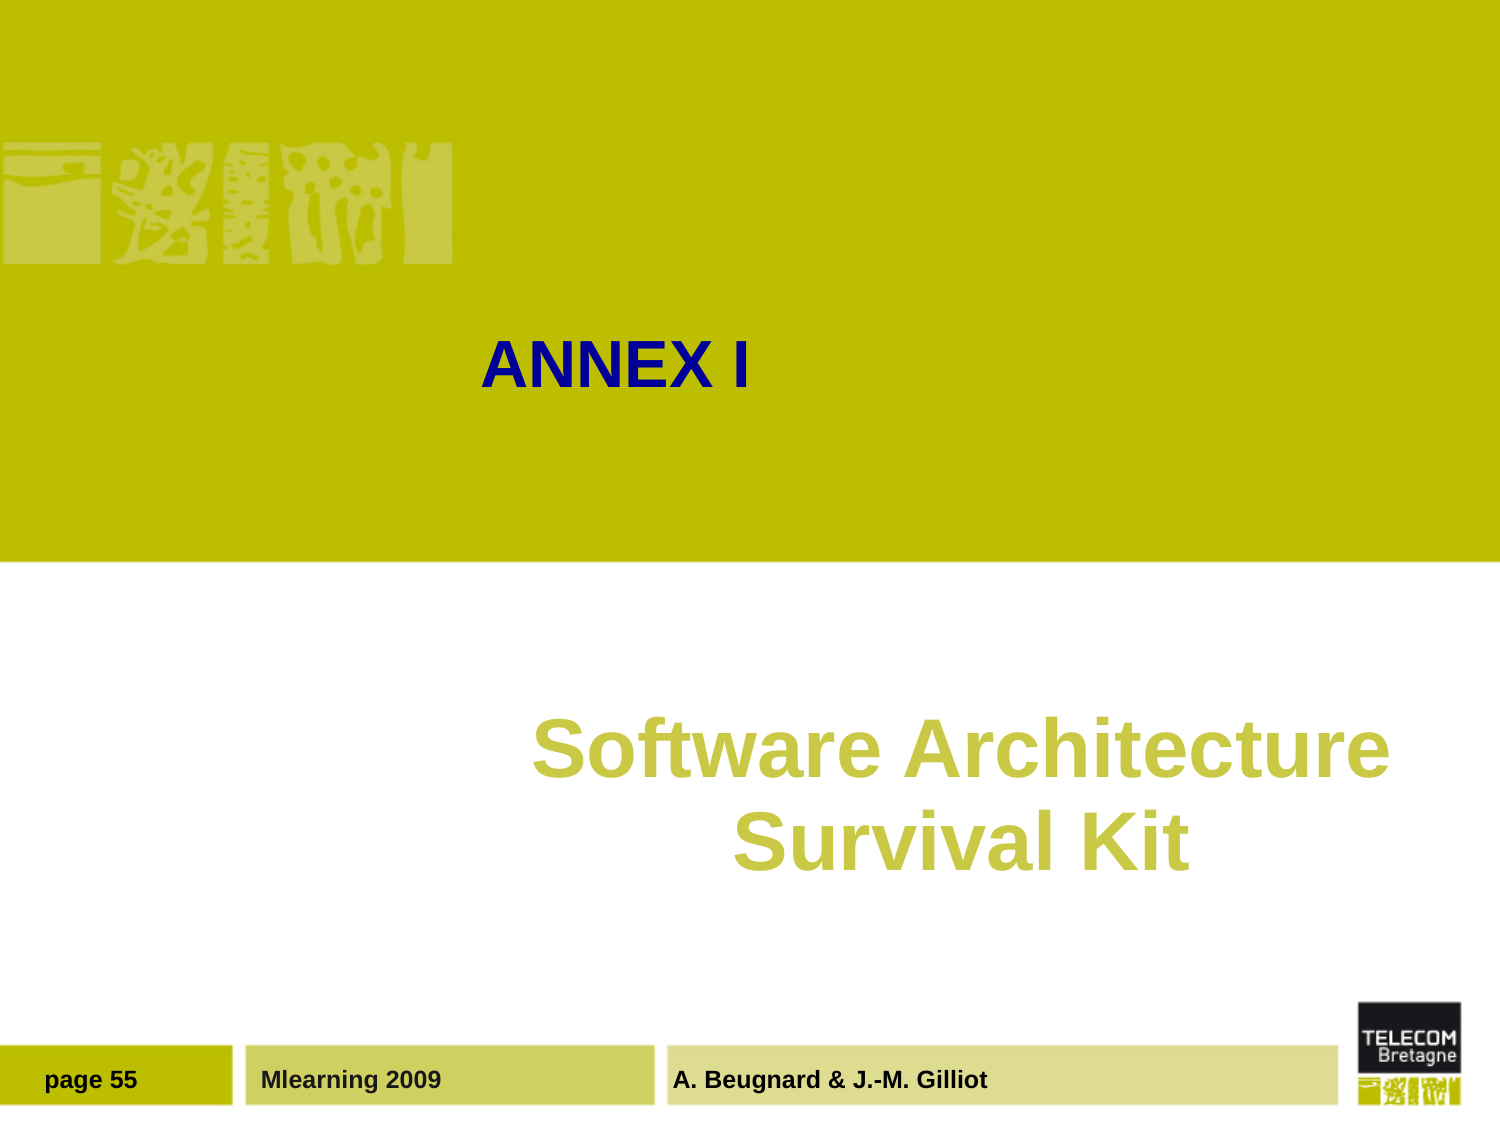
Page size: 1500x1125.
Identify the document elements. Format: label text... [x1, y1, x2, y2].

picture [0, 0, 1500, 1125]
subtitle Software Architecture Survival Kit [465, 695, 1459, 1120]
title ANNEX I [465, 195, 1459, 533]
